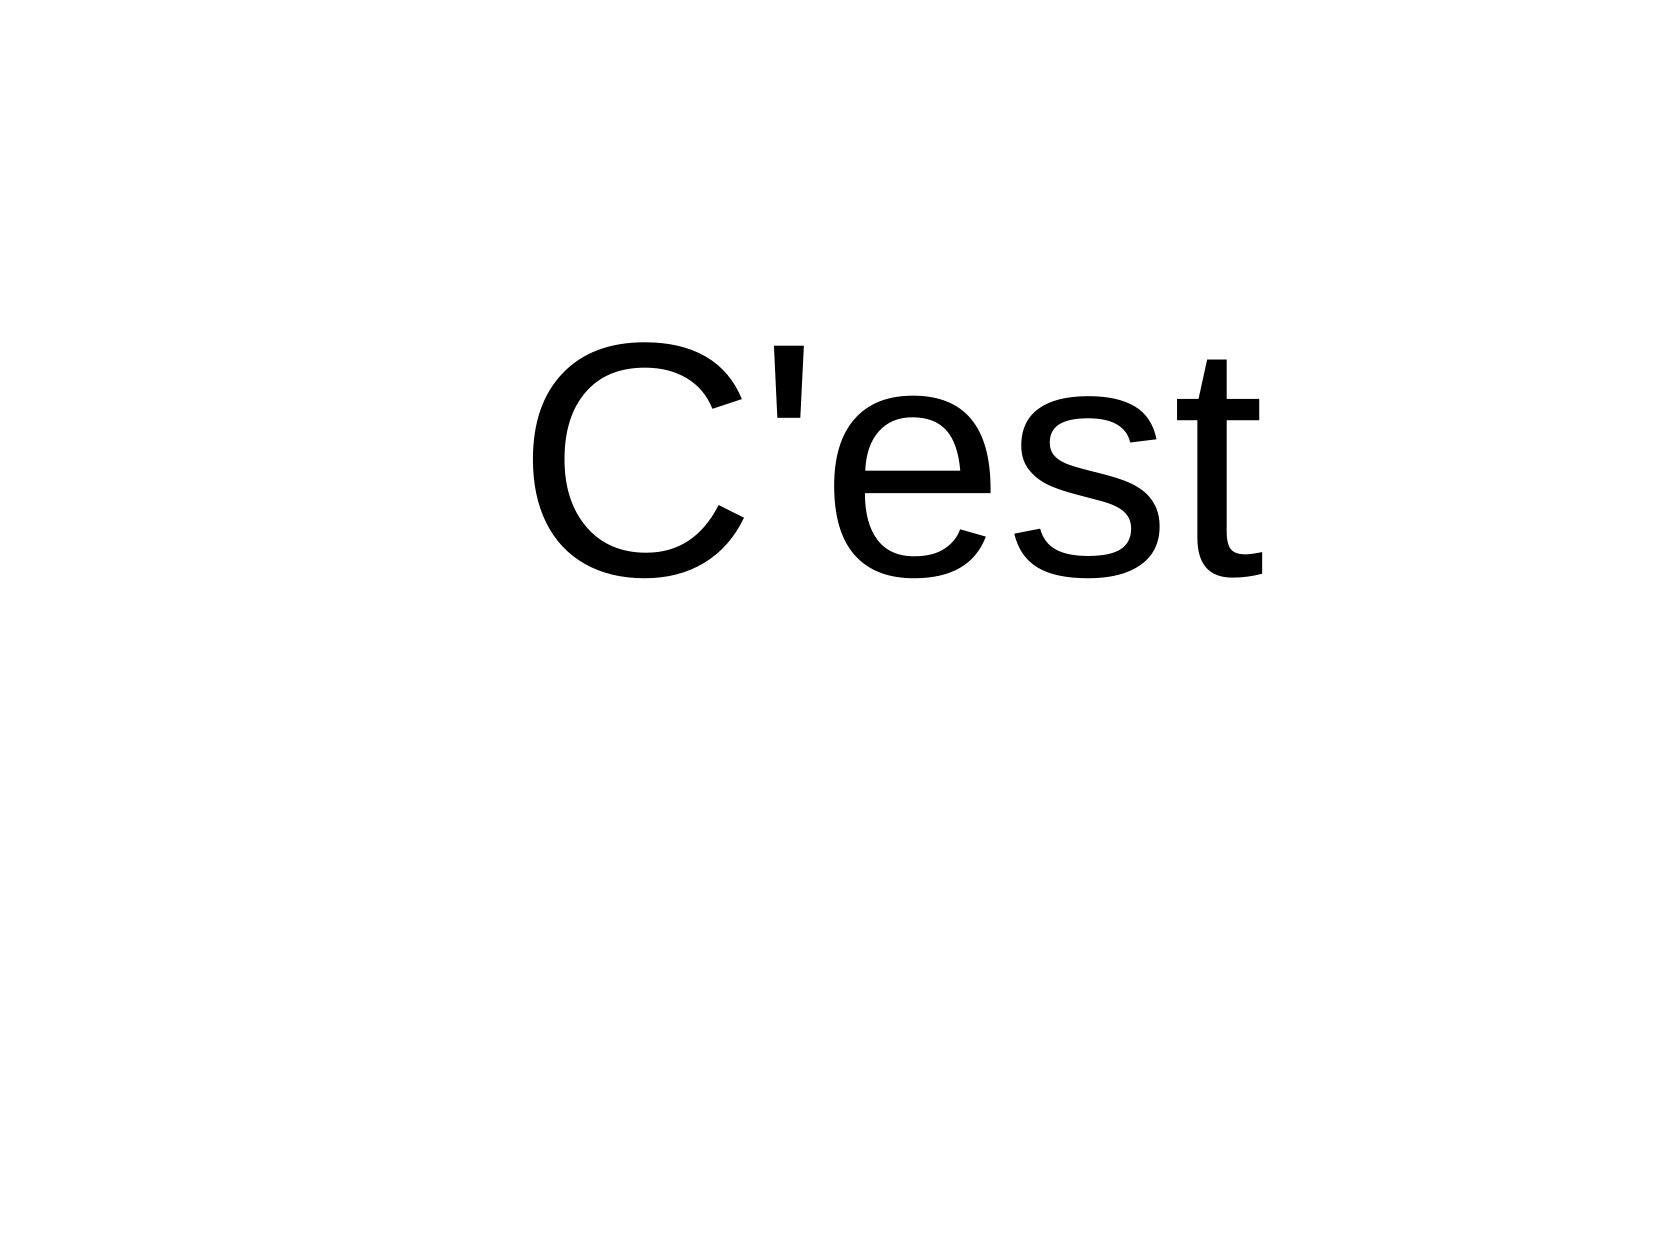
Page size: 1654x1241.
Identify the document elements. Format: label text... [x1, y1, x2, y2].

text_box C'est [501, 265, 1447, 653]
